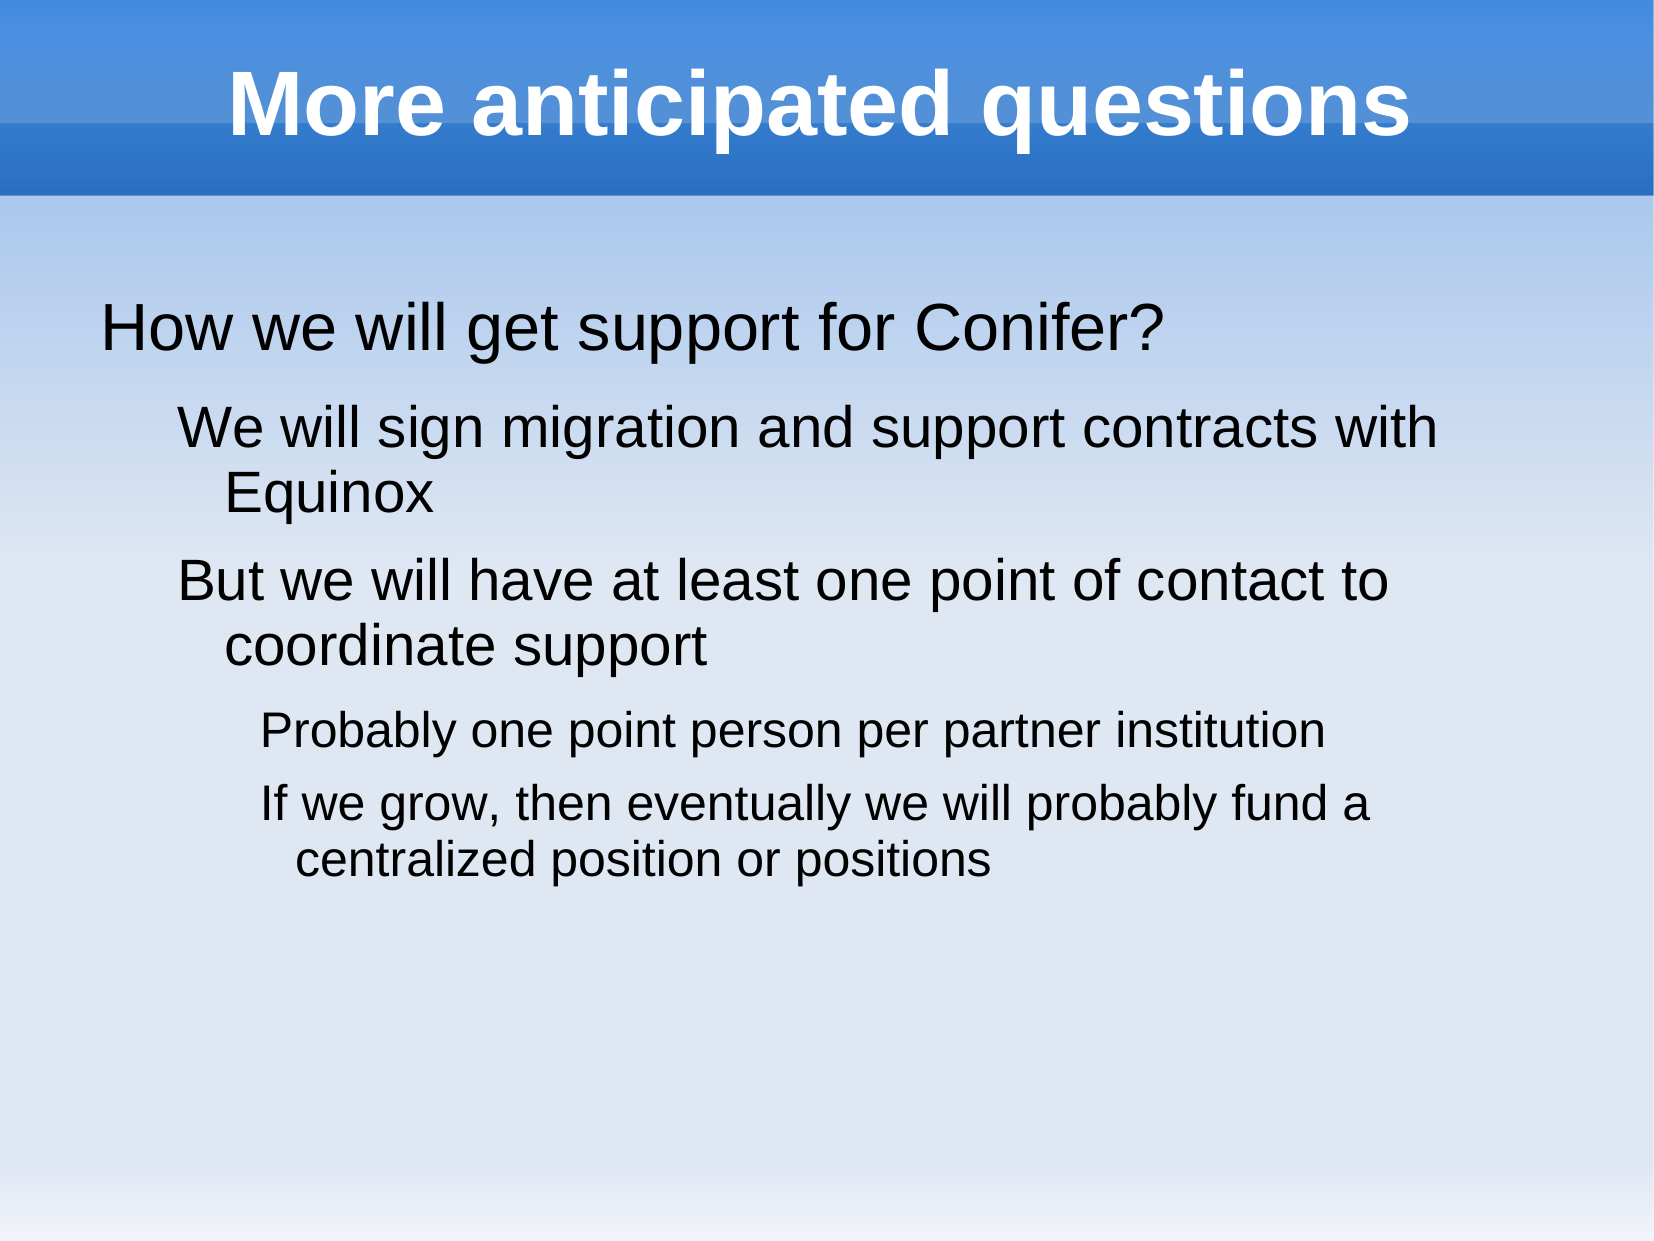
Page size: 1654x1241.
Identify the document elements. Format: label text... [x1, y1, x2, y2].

picture [0, 0, 1654, 1241]
list How we will get support for Conifer? We will sign migration and support contracts with Equinox But we will have at least one point of contact to coordinate support Probably one point person per partner institution If we grow, then eventually we will probably fund a centralized position or positions [82, 290, 1571, 1109]
title More anticipated questions [76, 0, 1565, 208]
